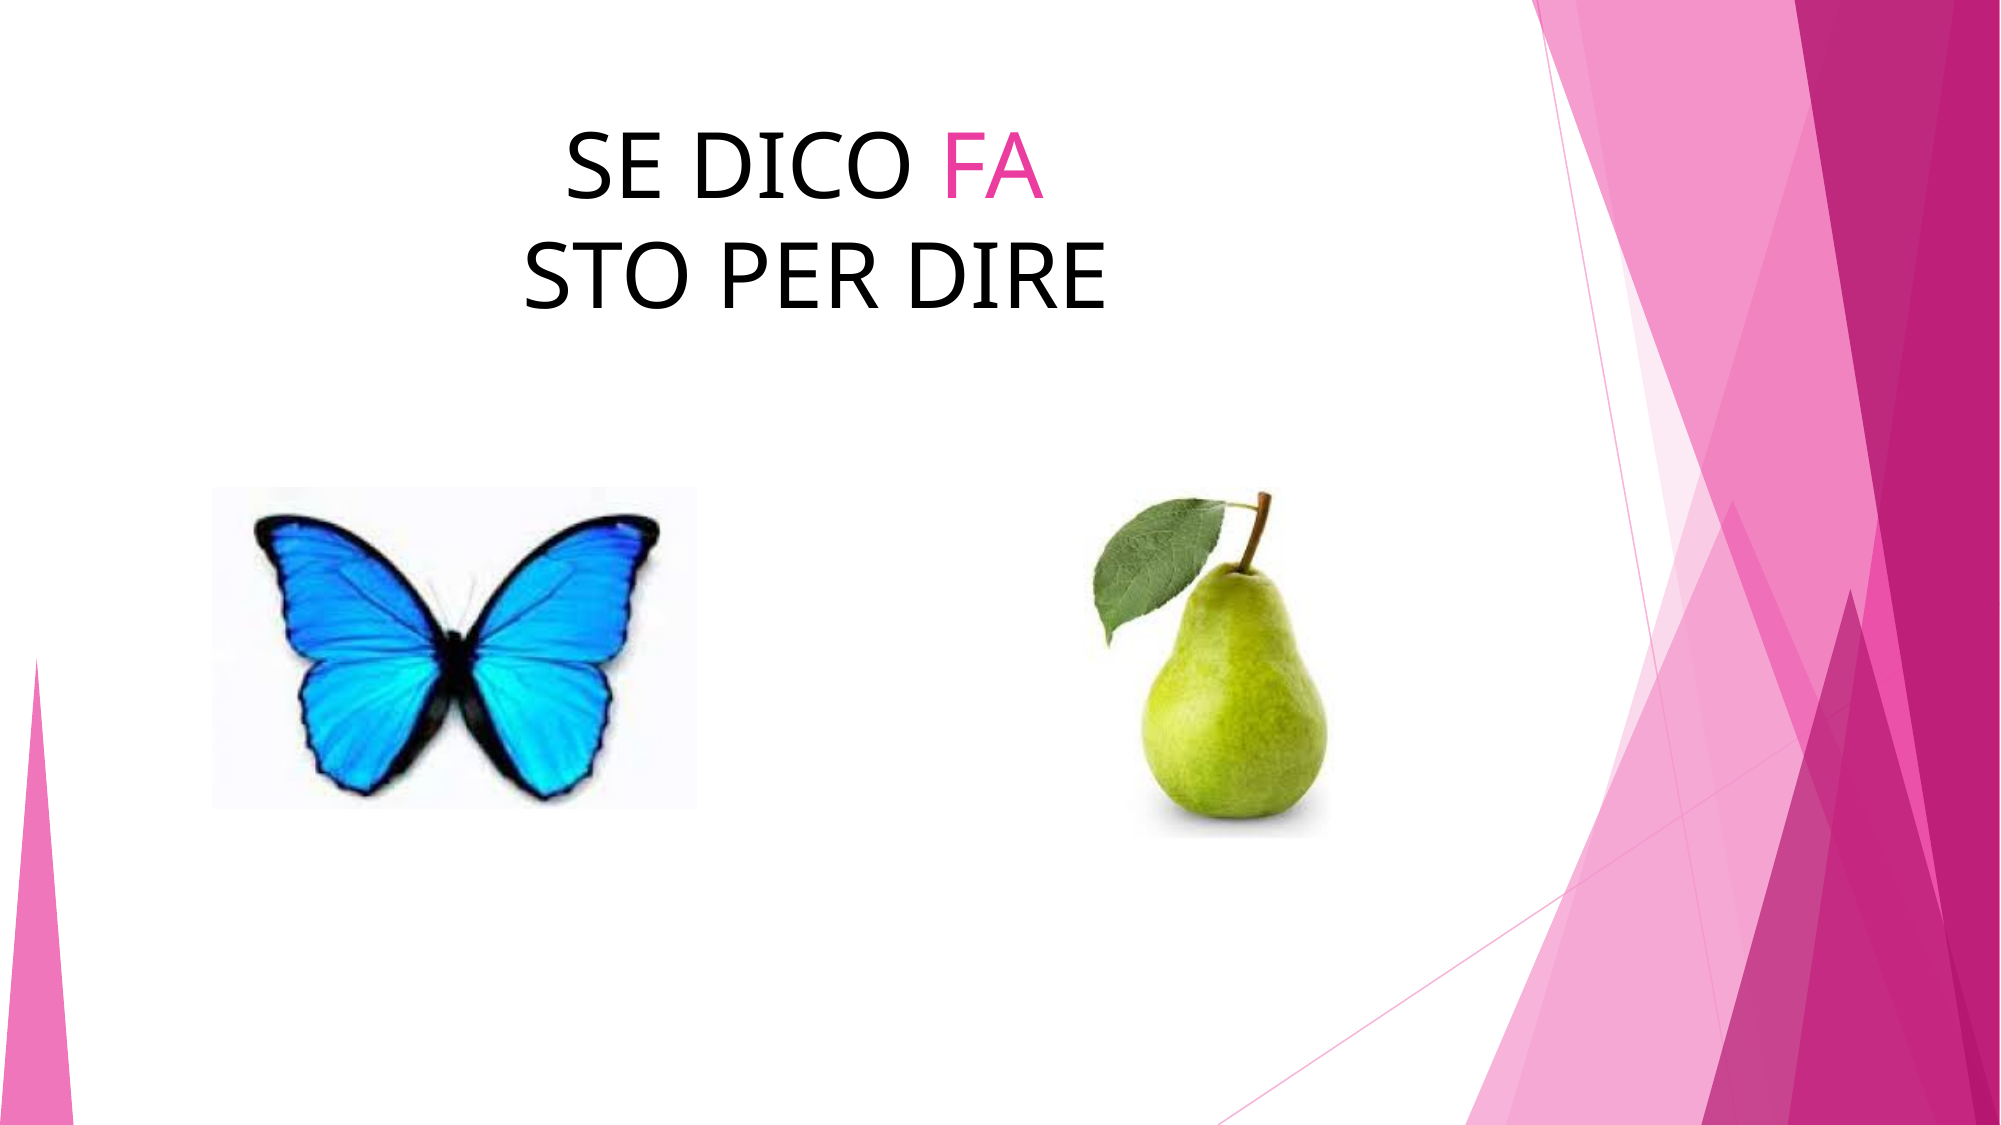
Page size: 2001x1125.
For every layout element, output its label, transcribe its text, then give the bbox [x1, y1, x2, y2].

picture [1034, 487, 1386, 839]
picture [212, 487, 697, 809]
title SE DICO FA STO PER DIRE [111, 99, 1522, 317]
